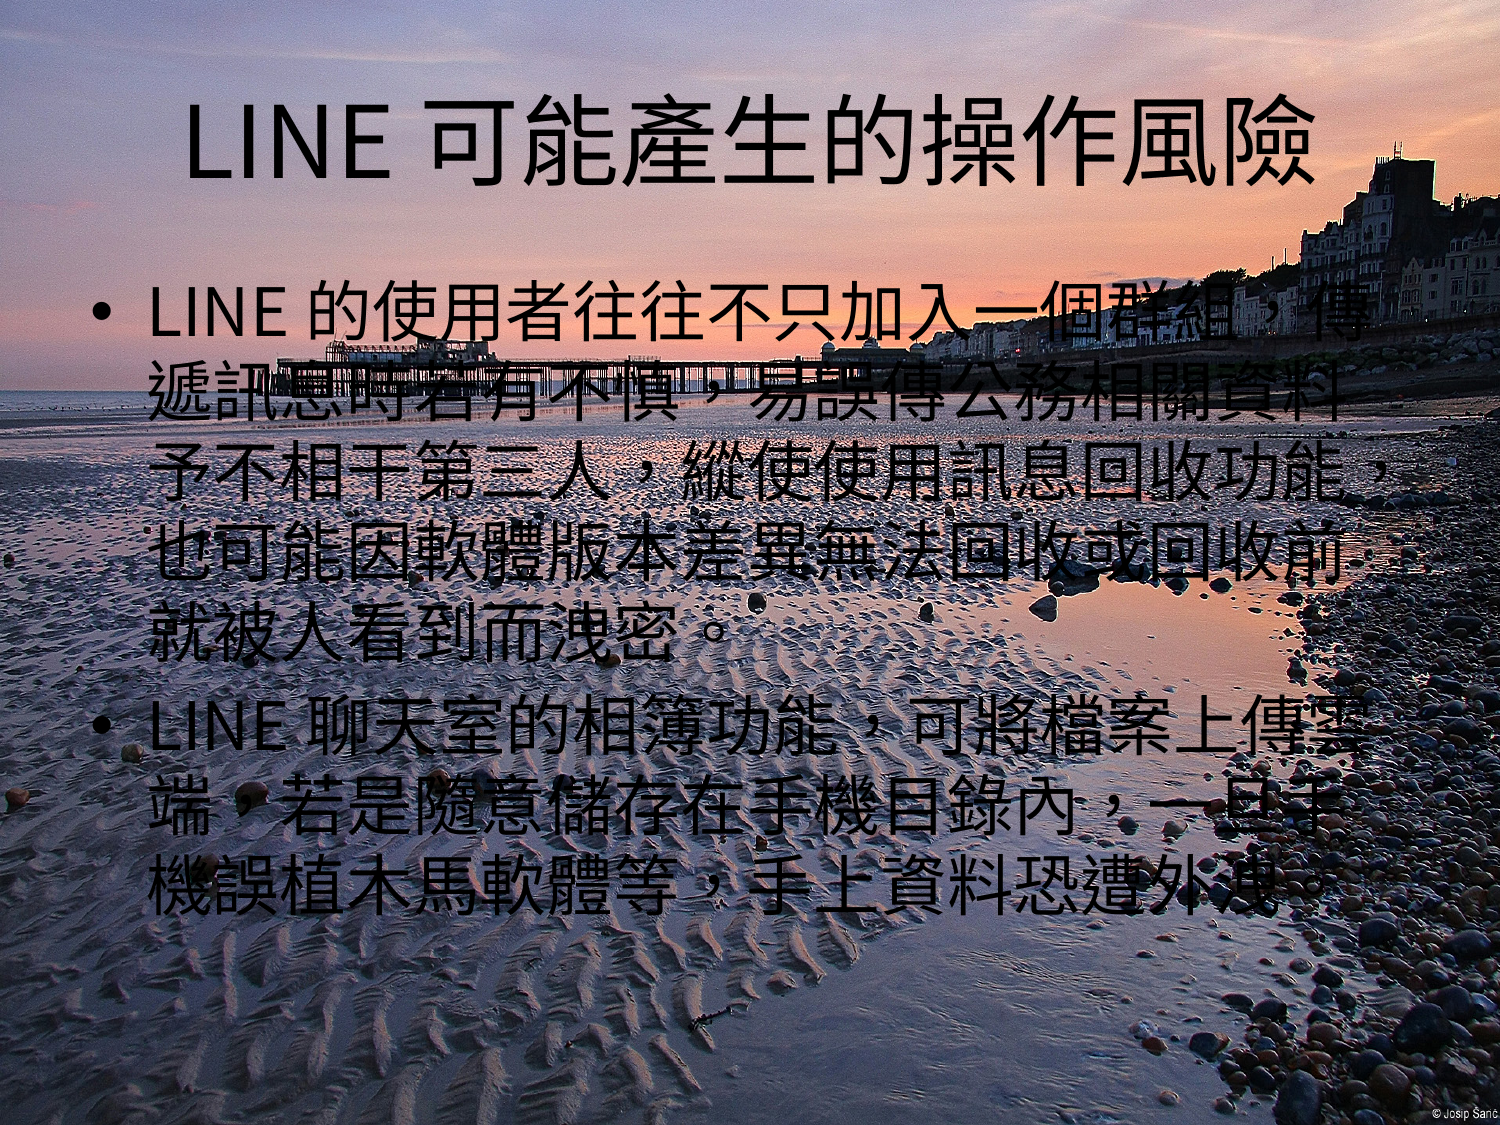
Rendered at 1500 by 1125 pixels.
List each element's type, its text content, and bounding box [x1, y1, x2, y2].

title LINE可能產生的操作風險 [75, 45, 1425, 233]
list LINE的使用者往往不只加入一個群組，傳遞訊息時若有不慎，易誤傳公務相關資料予不相干第三人，縱使使用訊息回收功能，也可能因軟體版本差異無法回收或回收前就被人看到而洩密。 LINE聊天室的相簿功能，可將檔案上傳雲端，若是隨意儲存在手機目錄內，一旦手機誤植木馬軟體等，手上資料恐遭外洩。 [75, 262, 1425, 1005]
picture [0, 0, 1500, 1125]
